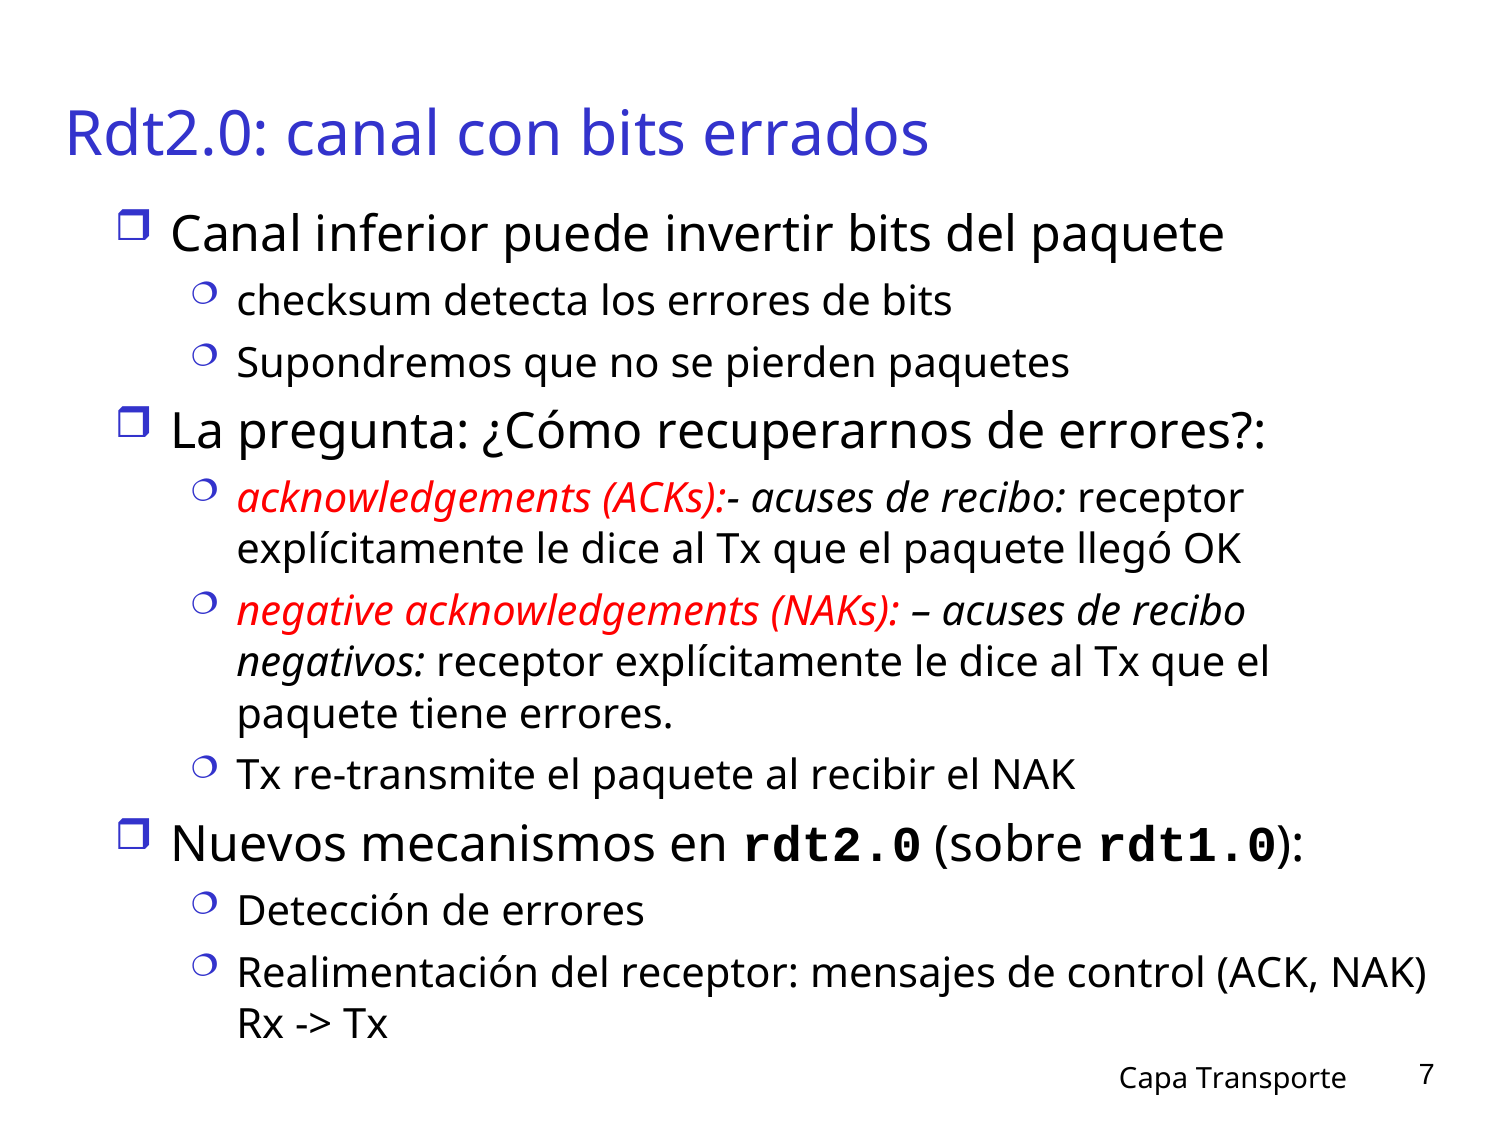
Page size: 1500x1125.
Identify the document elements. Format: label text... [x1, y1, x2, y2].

title Rdt2.0: canal con bits errados [50, 37, 1500, 225]
list Canal inferior puede invertir bits del paquete checksum detecta los errores de bits Supondremos que no se pierden paquetes La pregunta: ¿Cómo recuperarnos de errores?: acknowledgements (ACKs):- acuses de recibo: receptor explícitamente le dice al Tx que el paquete llegó OK negative acknowledgements (NAKs): – acuses de recibo negativos: receptor explícitamente le dice al Tx que el paquete tiene errores. Tx re-transmite el paquete al recibir el NAK Nuevos mecanismos en rdt2.0 (sobre rdt1.0): Detección de errores Realimentación del receptor: mensajes de control (ACK, NAK) Rx -> Tx [99, 195, 1450, 964]
